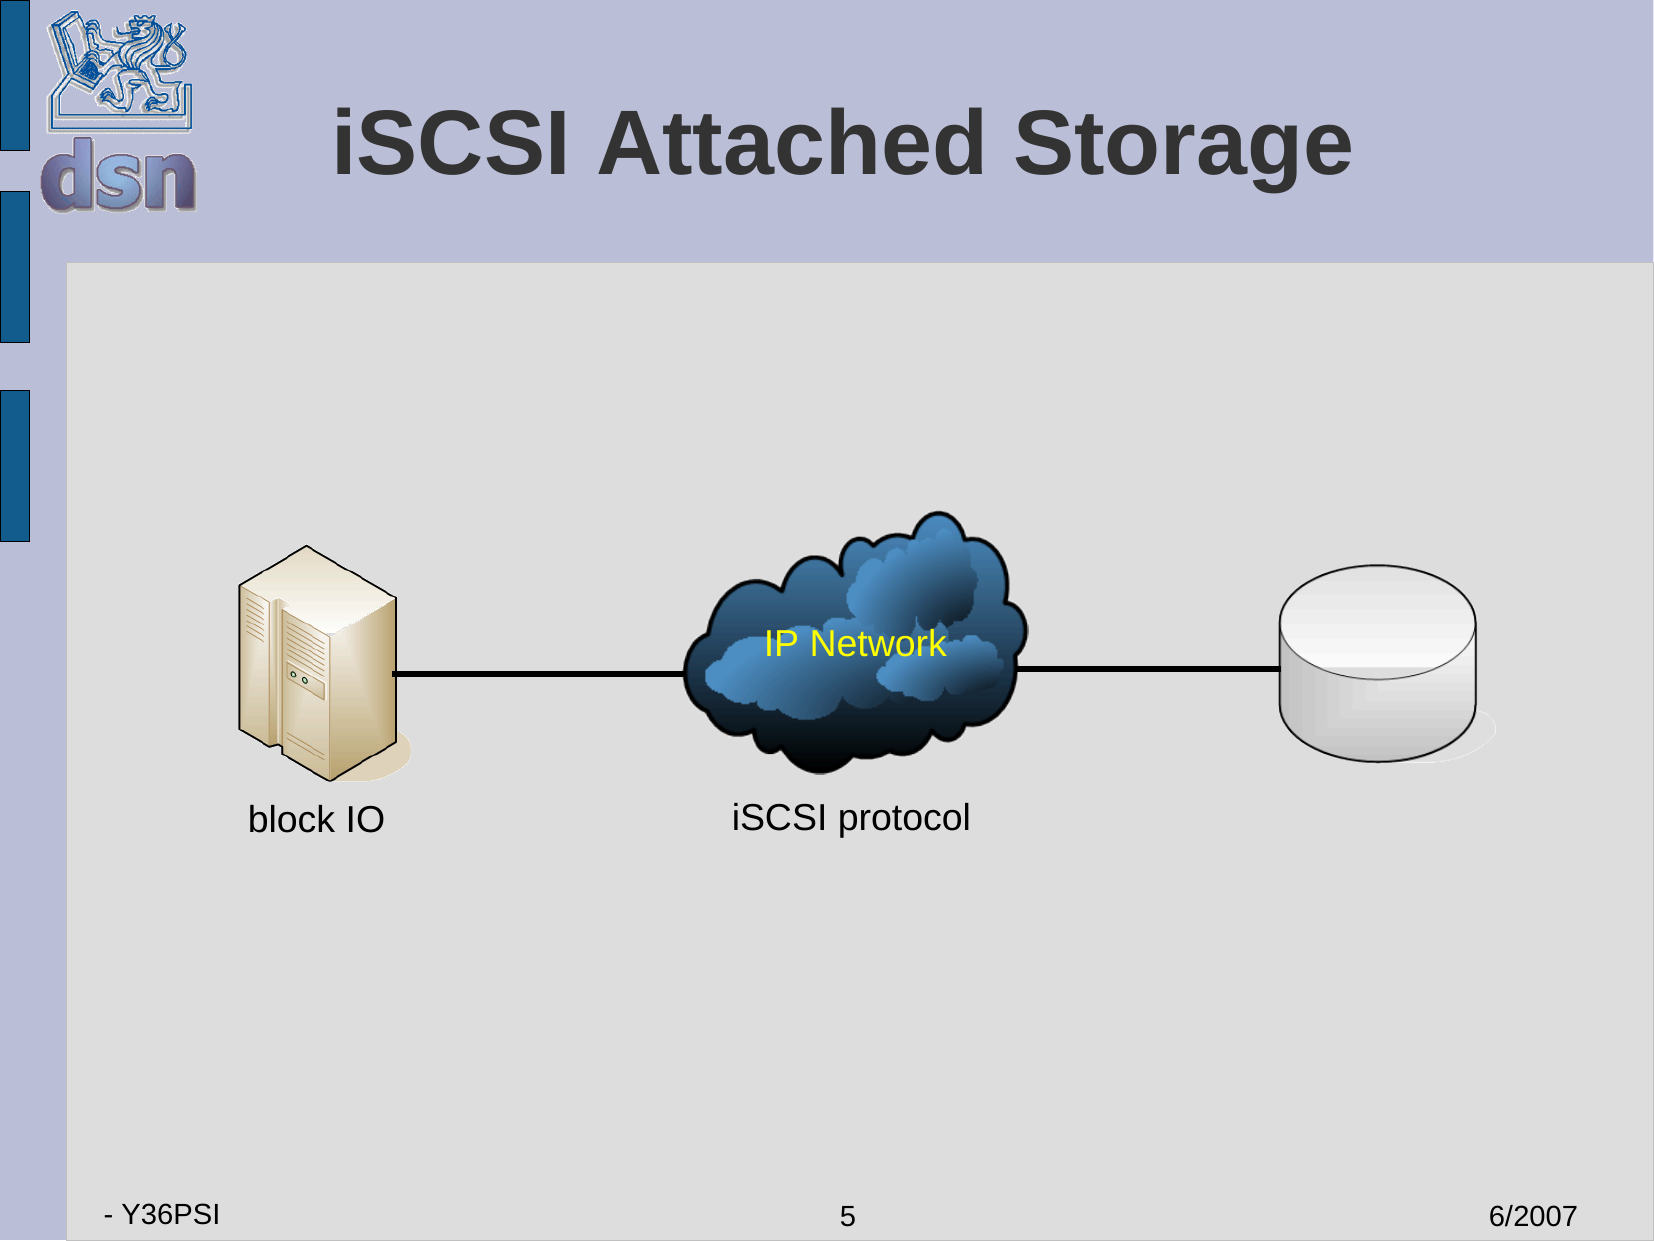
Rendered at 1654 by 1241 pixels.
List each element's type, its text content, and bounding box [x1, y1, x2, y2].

text_box iSCSI protocol [717, 788, 987, 846]
picture [682, 510, 1029, 775]
picture [238, 544, 411, 782]
picture [1278, 563, 1496, 764]
text_box block IO [233, 791, 411, 849]
picture [10, 10, 223, 230]
title iSCSI Attached Storage [210, 39, 1478, 247]
